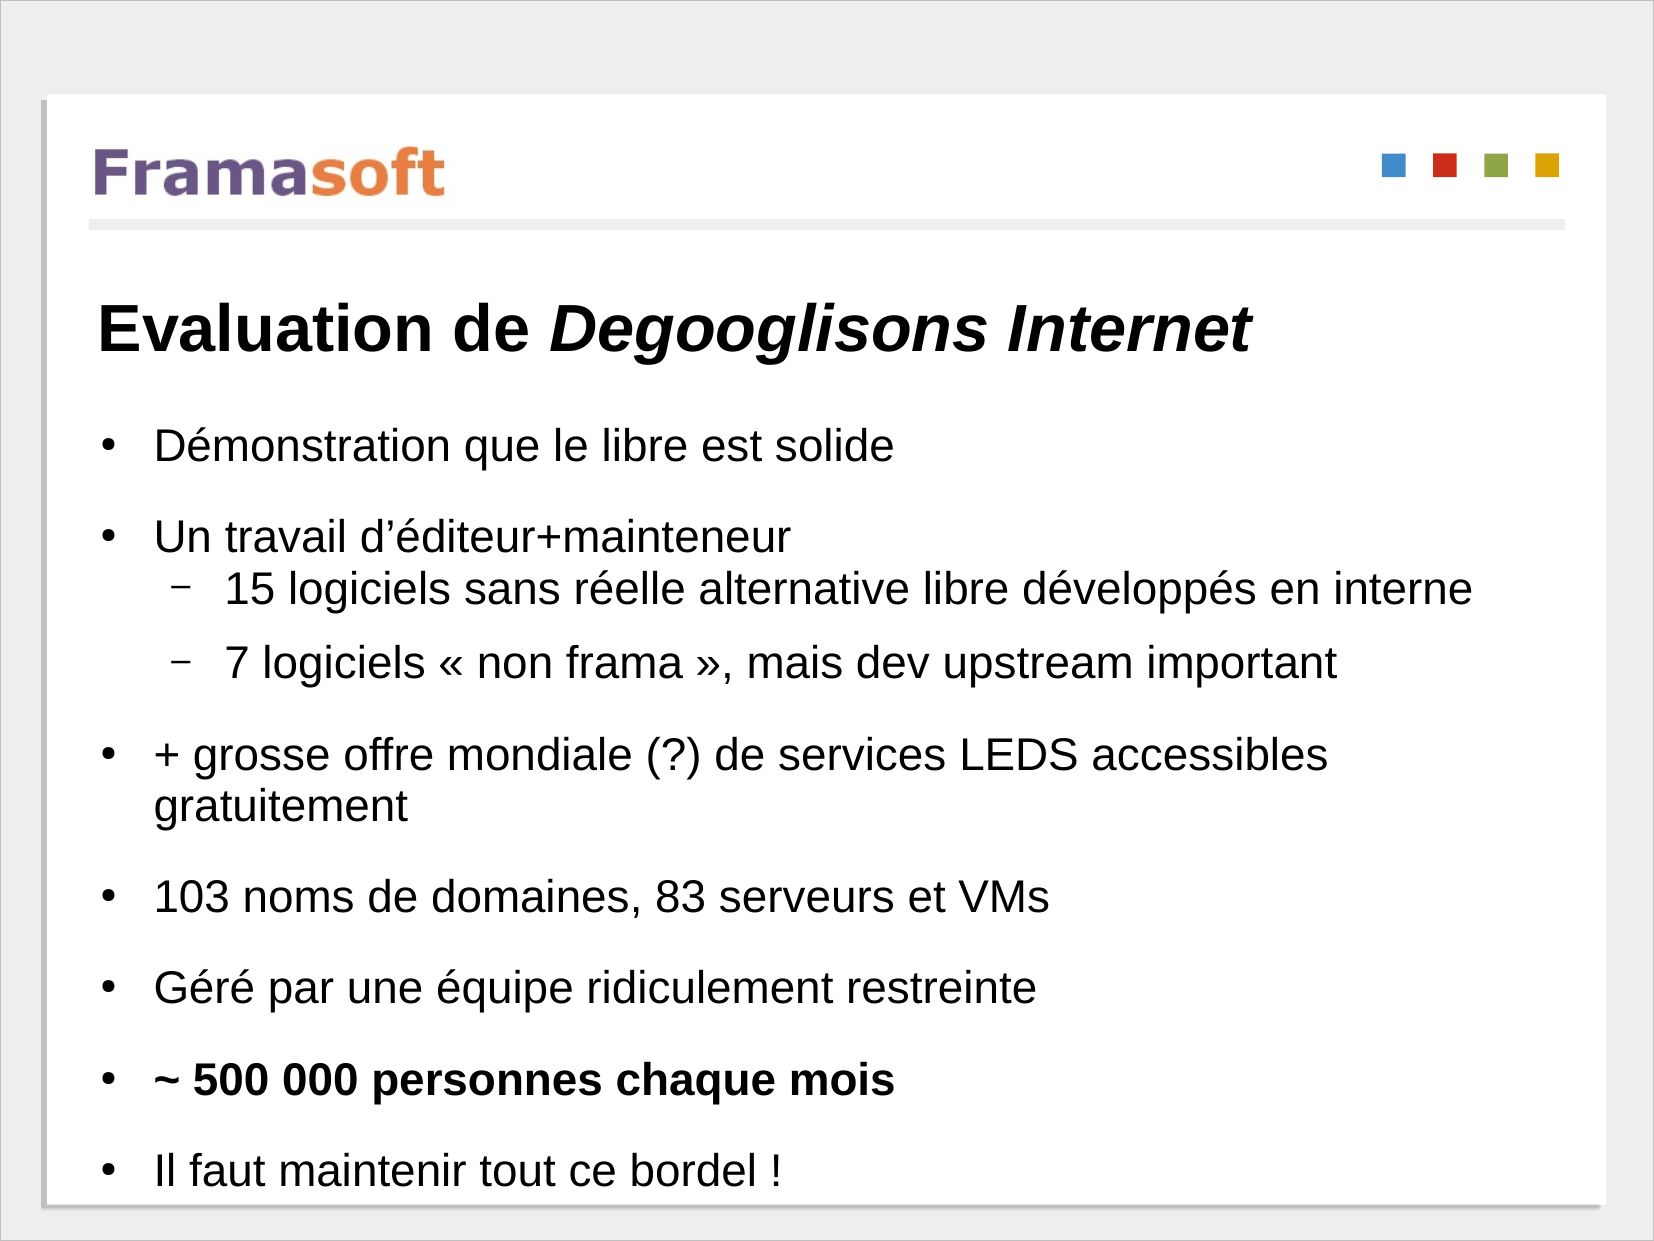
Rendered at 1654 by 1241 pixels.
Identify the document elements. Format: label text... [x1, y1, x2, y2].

picture [54, 104, 508, 225]
text_box Evaluation de Degooglisons Internet [82, 283, 1560, 378]
text_box [0, 0, 1654, 1241]
list Démonstration que le libre est solide Un travail d’éditeur+mainteneur 15 logiciels sans réelle alternative libre développés en interne 7 logiciels « non frama », mais dev upstream important + grosse offre mondiale (?) de services LEDS accessibles gratuitement 103 noms de domaines, 83 serveurs et VMs Géré par une équipe ridiculement restreinte ~ 500 000 personnes chaque mois Il faut maintenir tout ce bordel ! [82, 420, 1571, 1140]
